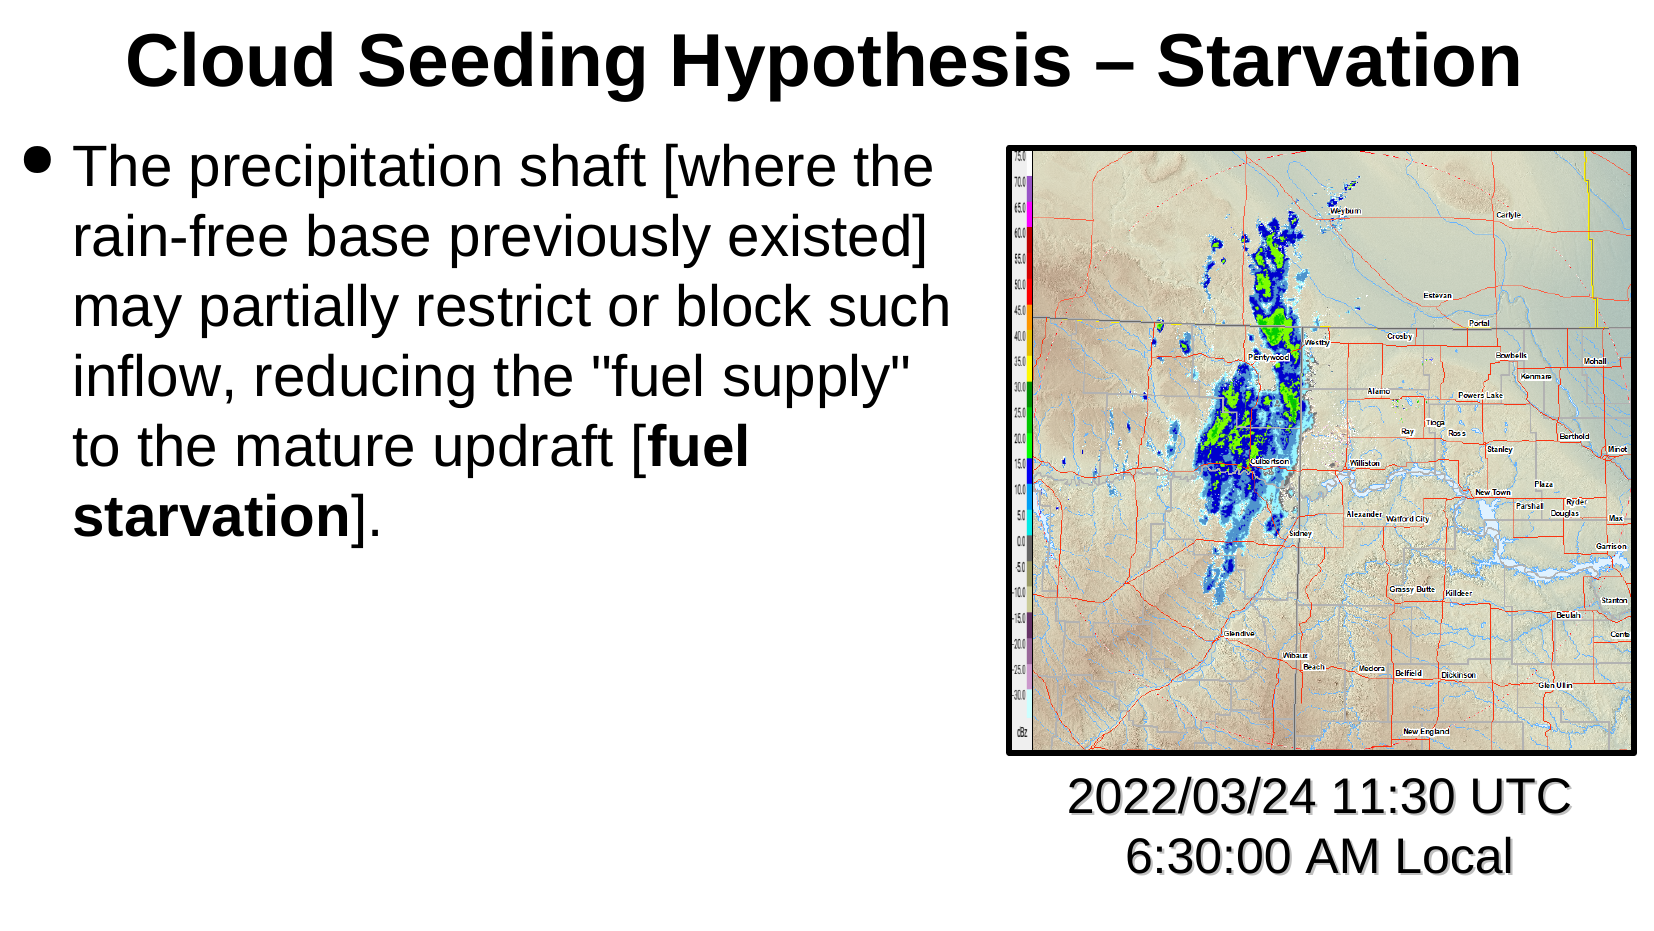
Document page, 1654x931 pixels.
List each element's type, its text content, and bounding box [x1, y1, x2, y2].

text_box 2022/03/24 11:30 UTC 6:30:00 AM Local [1000, 762, 1639, 901]
title Cloud Seeding Hypothesis – Starvation [0, 5, 1654, 107]
picture [1012, 150, 1632, 751]
text_box The precipitation shaft [where the rain‑free base previously existed] may partially restrict or block such inflow, reducing the "fuel supply" to the mature updraft [fuel starvation]. [4, 120, 976, 556]
